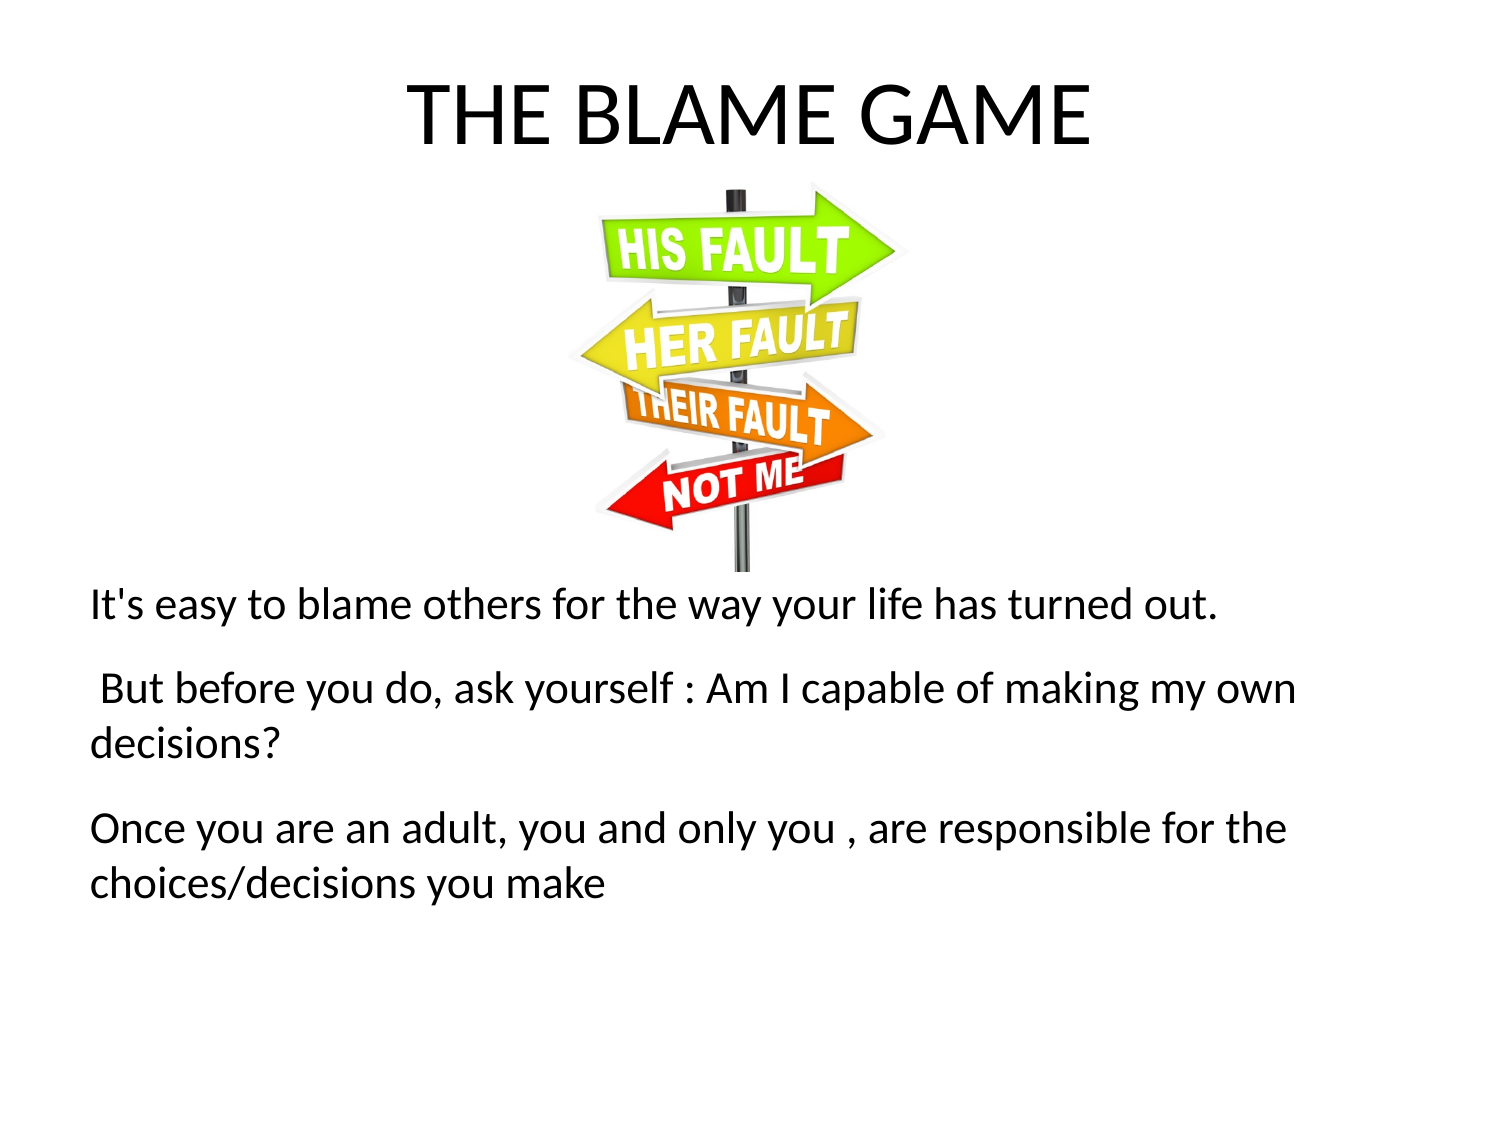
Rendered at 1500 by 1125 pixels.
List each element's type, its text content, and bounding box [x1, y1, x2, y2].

list It's easy to blame others for the way your life has turned out. But before you do, ask yourself : Am I capable of making my own decisions? Once you are an adult, you and only you , are responsible for the choices/decisions you make [75, 262, 1425, 1005]
title THE BLAME GAME [75, 45, 1425, 233]
picture [561, 172, 918, 572]
